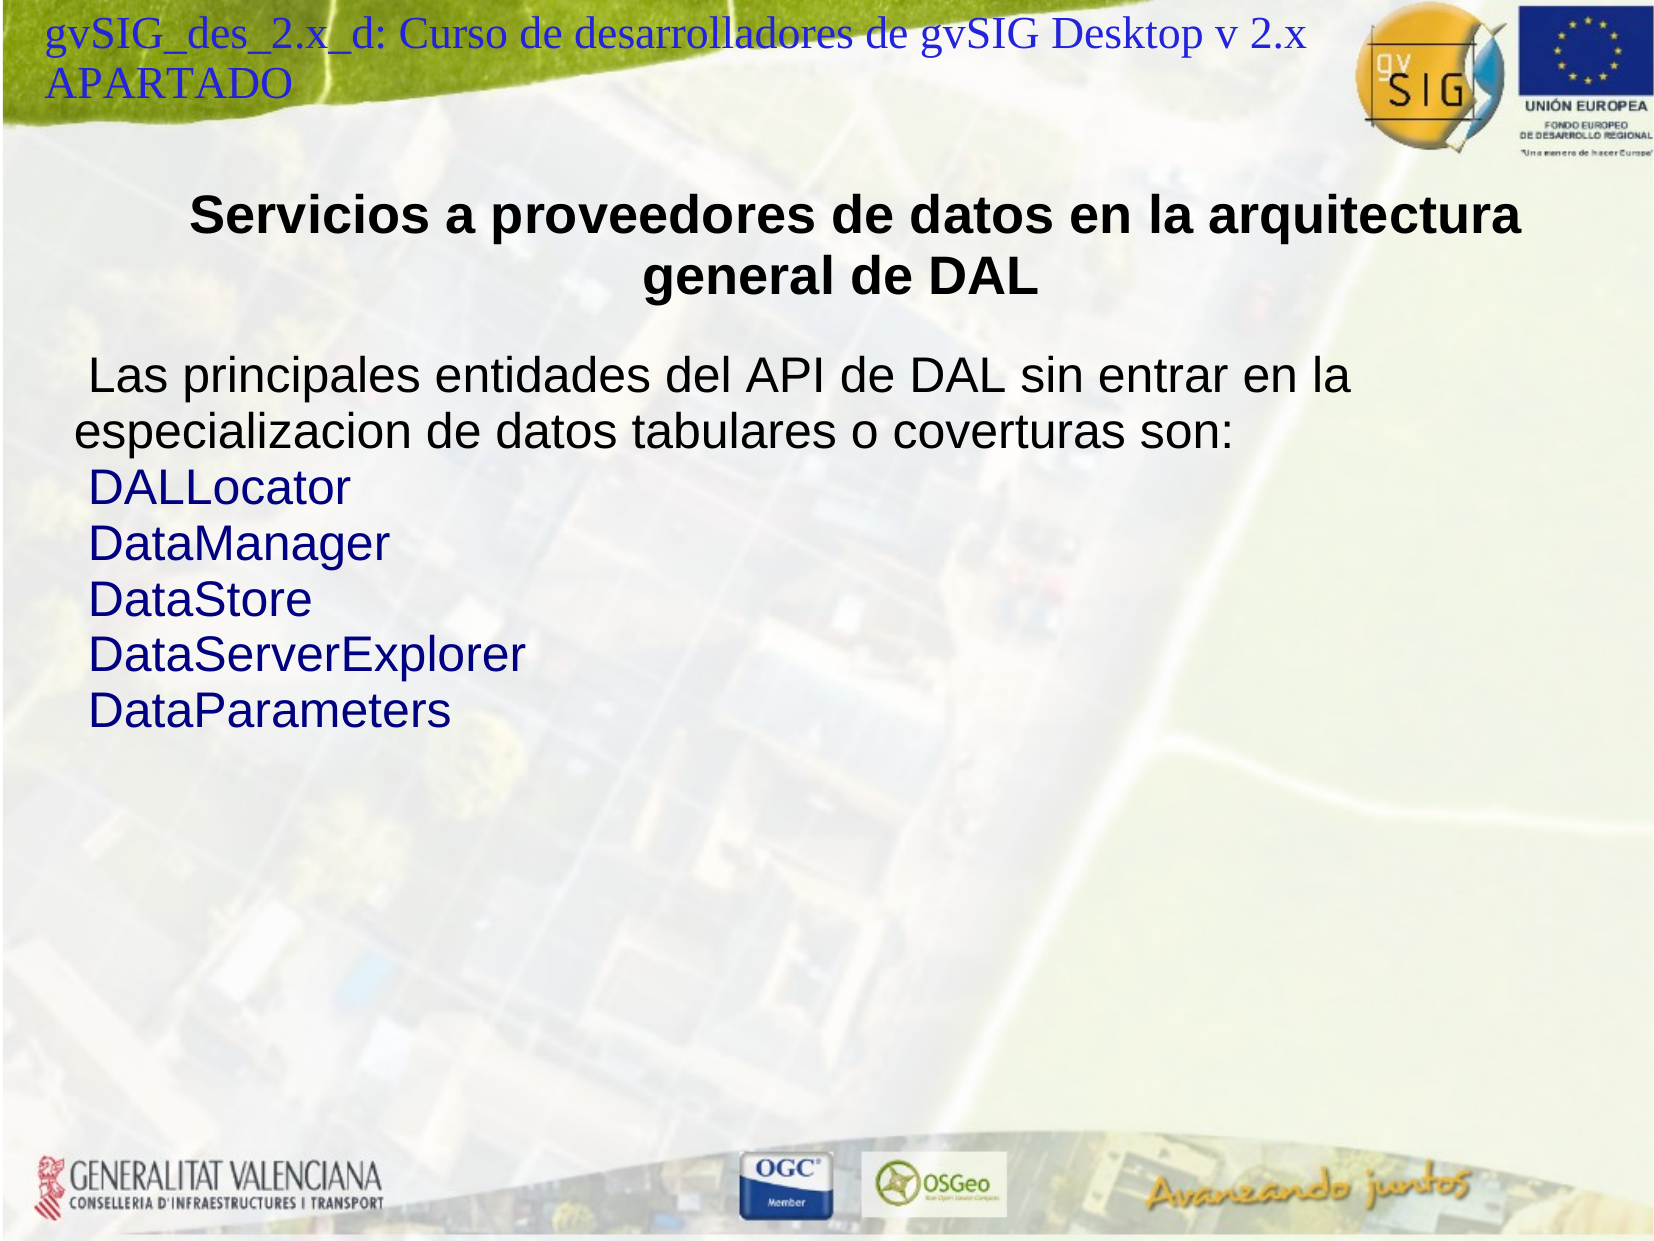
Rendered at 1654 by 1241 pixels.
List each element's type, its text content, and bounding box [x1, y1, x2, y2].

picture [2, 0, 1654, 1241]
text_box Servicios a proveedores de datos en la arquitectura general de DAL Las principales entidades del API de DAL sin entrar en la especializacion de datos tabulares o coverturas son: DALLocator DataManager DataStore DataServerExplorer DataParameters [59, 177, 1625, 932]
